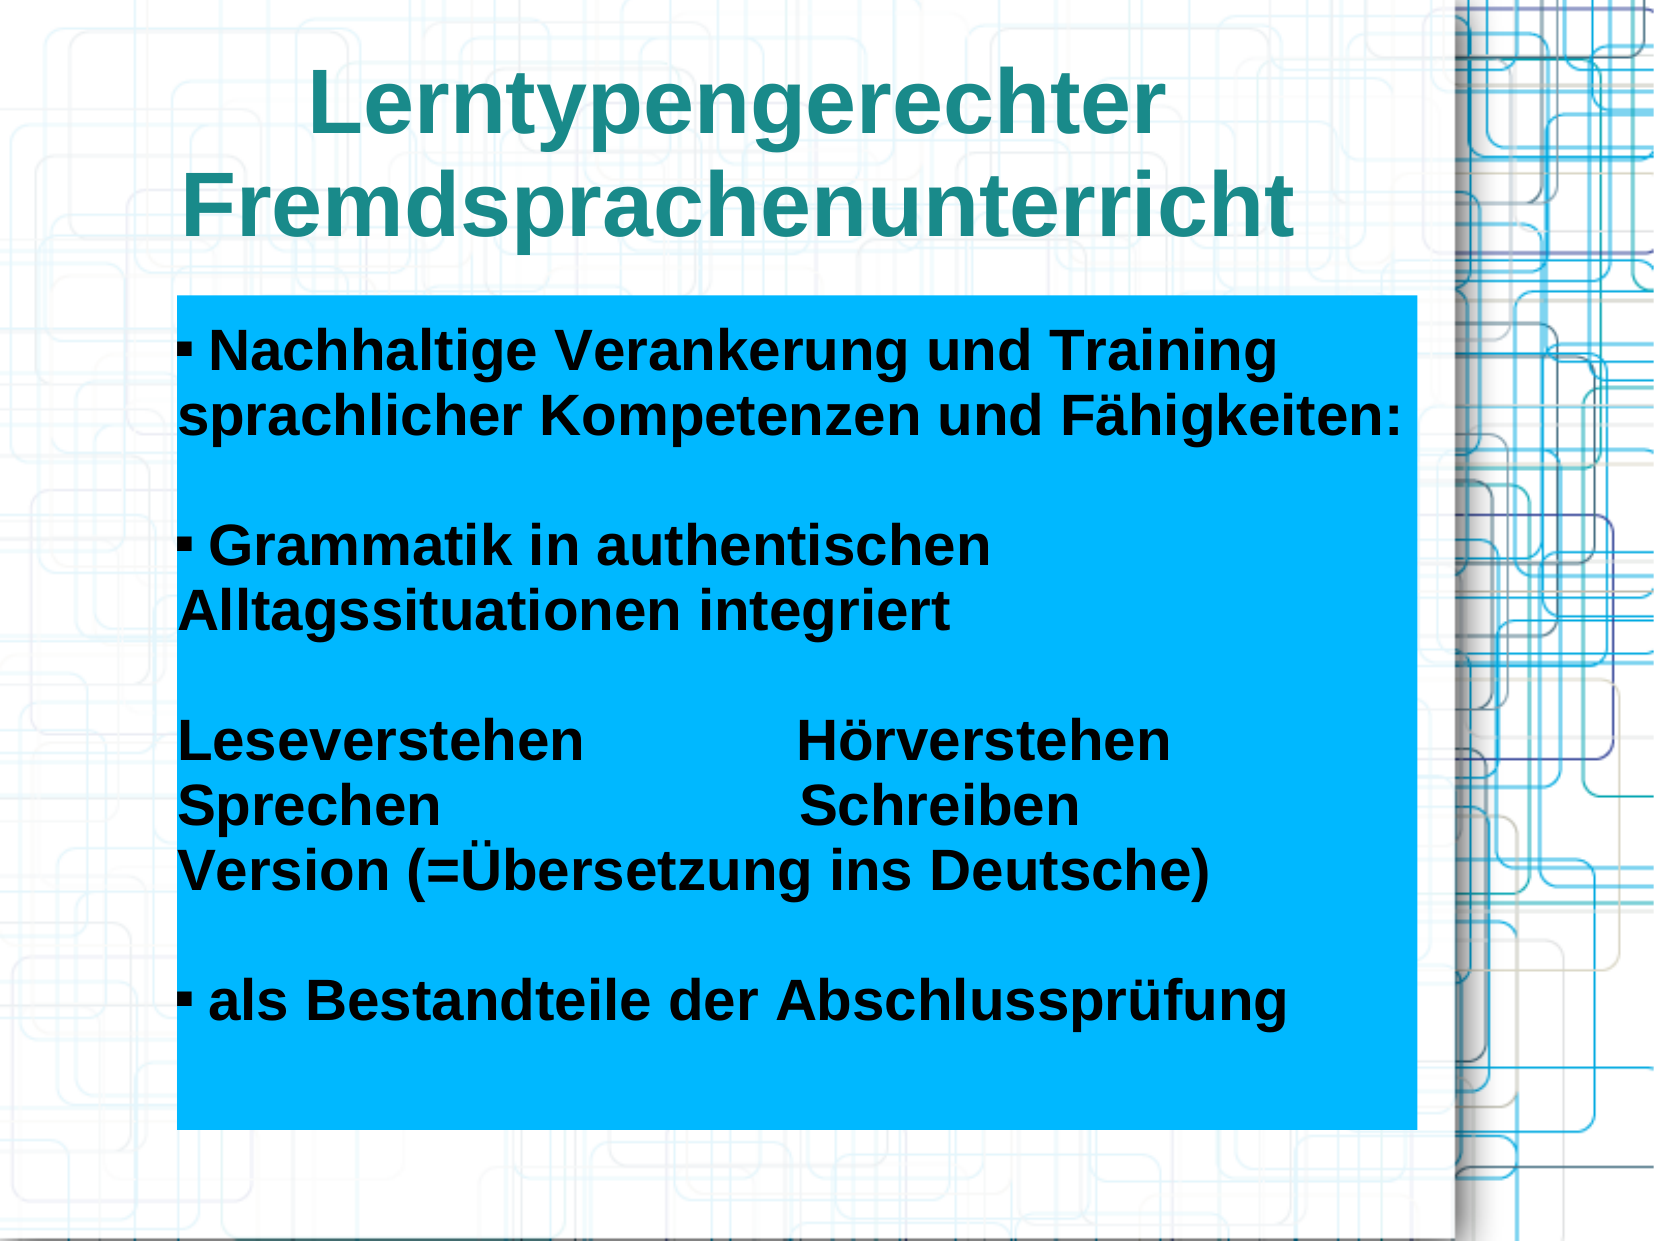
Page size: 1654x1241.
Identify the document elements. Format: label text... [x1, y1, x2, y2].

title Lerntypengerechter Fremdsprachenunterricht [59, 50, 1418, 256]
subtitle Nachhaltige Verankerung und Training sprachlicher Kompetenzen und Fähigkeiten: Grammatik in authentischen Alltagssituationen integriert Leseverstehen Hörverstehen Sprechen Schreiben Version (=Übersetzung ins Deutsche) als Bestandteile der Abschlussprüfung [177, 295, 1418, 1130]
picture [0, 0, 1654, 1241]
